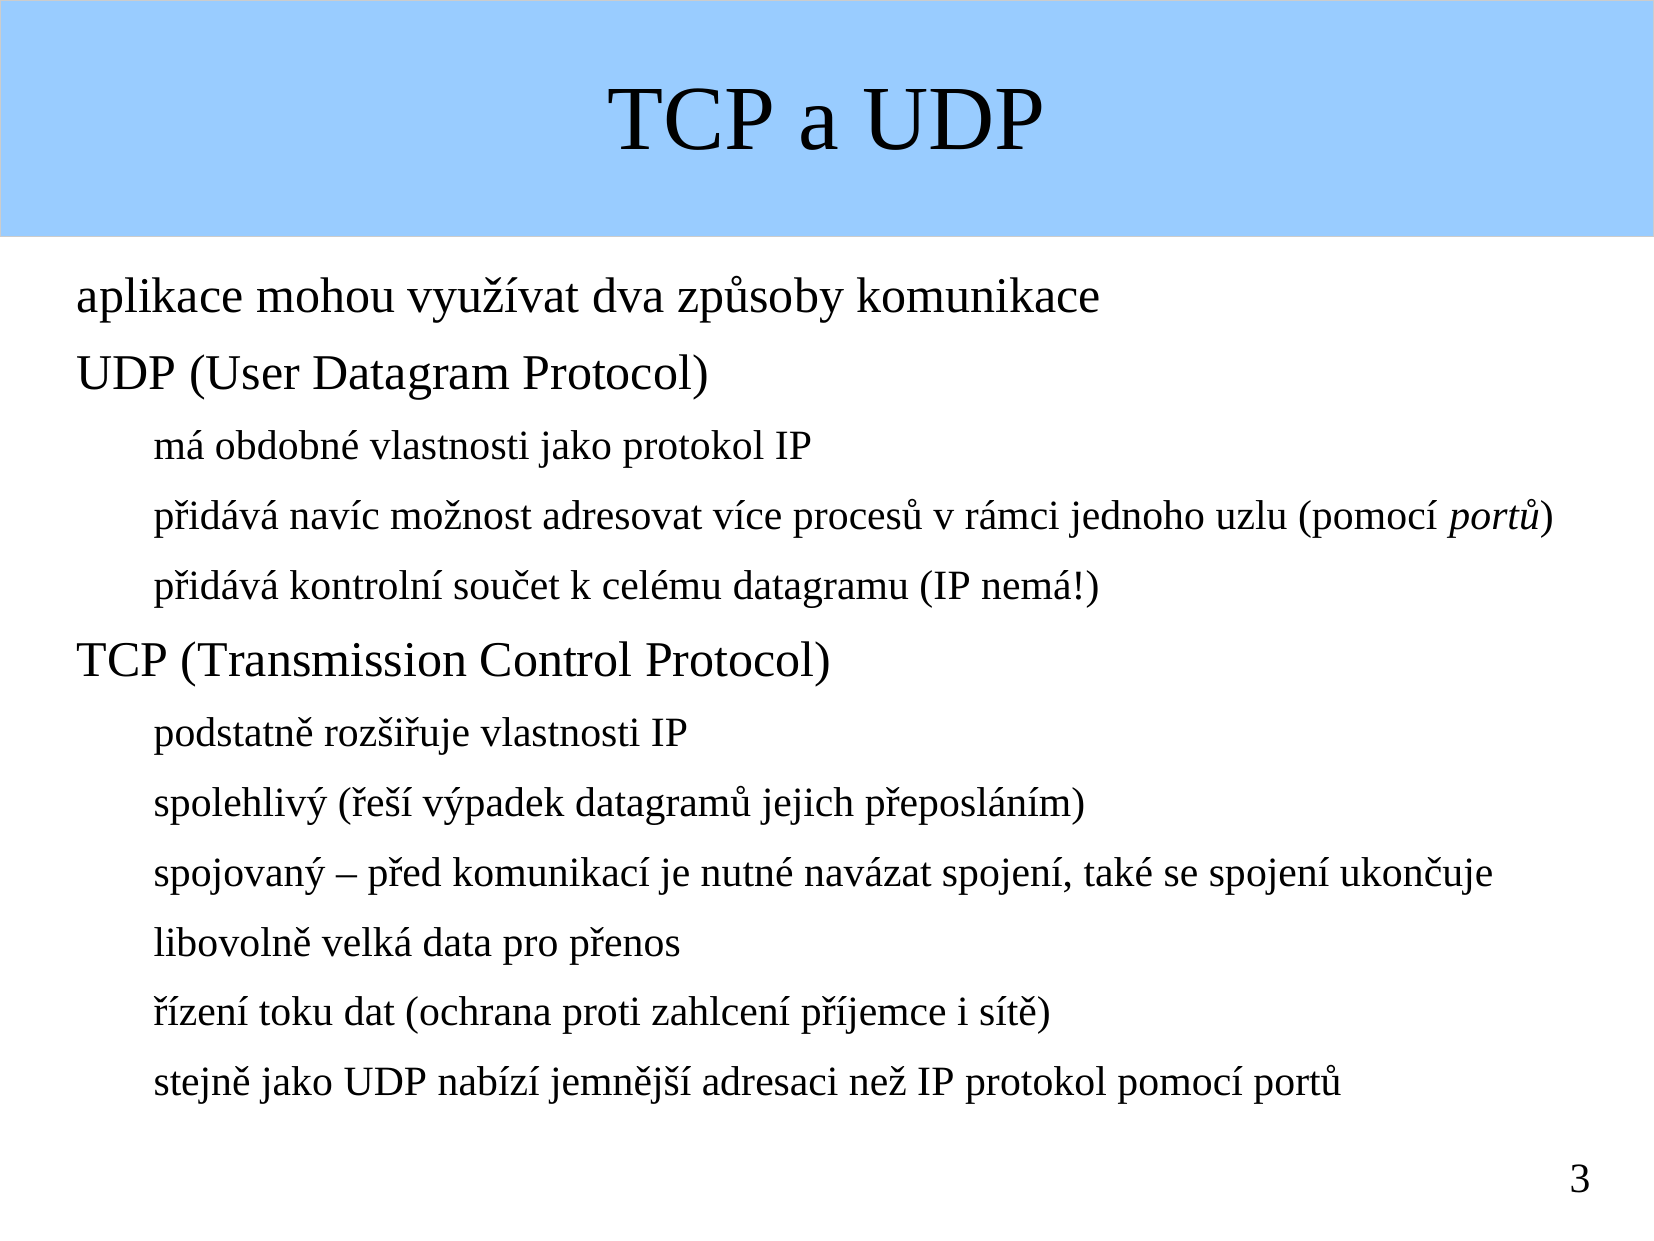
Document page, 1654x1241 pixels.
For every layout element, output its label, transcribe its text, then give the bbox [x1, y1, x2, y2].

title TCP a UDP [0, 0, 1654, 237]
list aplikace mohou využívat dva způsoby komunikace UDP (User Datagram Protocol) má obdobné vlastnosti jako protokol IP přidává navíc možnost adresovat více procesů v rámci jednoho uzlu (pomocí portů) přidává kontrolní součet k celému datagramu (IP nemá!) TCP (Transmission Control Protocol) podstatně rozšiřuje vlastnosti IP spolehlivý (řeší výpadek datagramů jejich přeposláním) spojovaný – před komunikací je nutné navázat spojení, také se spojení ukončuje libovolně velká data pro přenos řízení toku dat (ochrana proti zahlcení příjemce i sítě) stejně jako UDP nabízí jemnější adresaci než IP protokol pomocí portů [59, 267, 1625, 1105]
